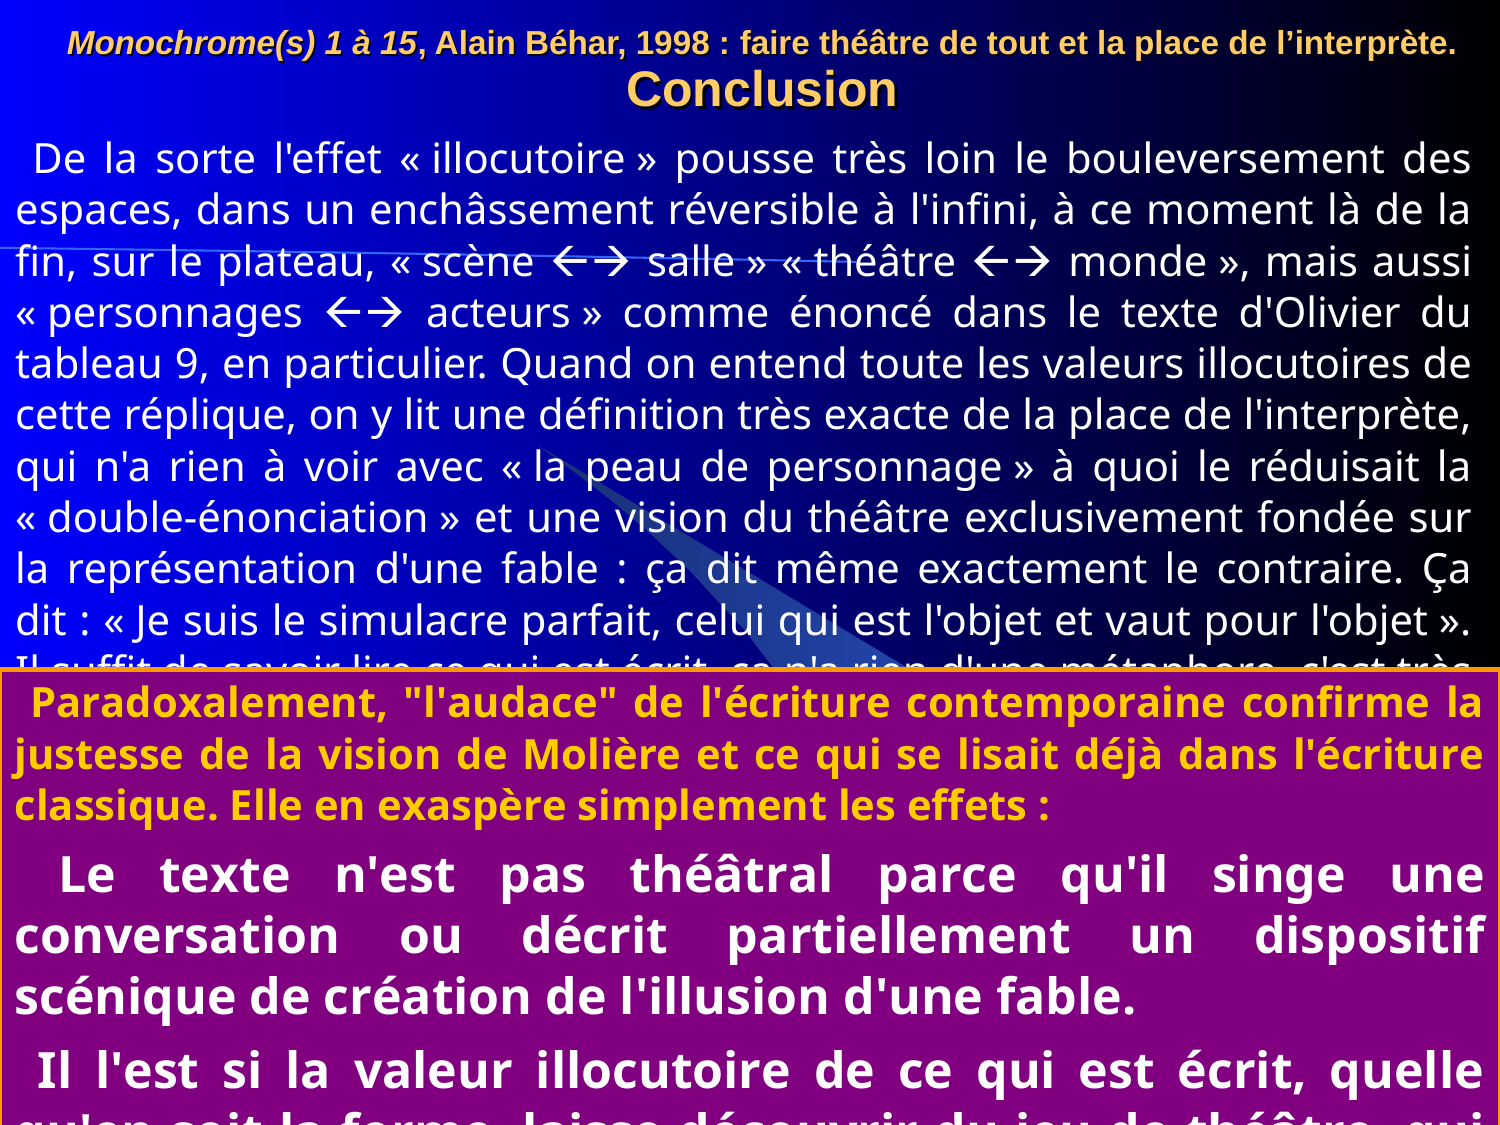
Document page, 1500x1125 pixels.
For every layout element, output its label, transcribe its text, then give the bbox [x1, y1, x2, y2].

text_box Paradoxalement, "l'audace" de l'écriture contemporaine confirme la justesse de la vision de Molière et ce qui se lisait déjà dans l'écriture classique. Elle en exaspère simplement les effets : Le texte n'est pas théâtral parce qu'il singe une conversation ou décrit partiellement un dispositif scénique de création de l'illusion d'une fable. Il l'est si la valeur illocutoire de ce qui est écrit, quelle qu'en soit la forme, laisse découvrir du jeu de théâtre, qui s'affirme d'autant plus spectaculaire qu'il est acte du monde, qui se dit tel en permettant que se joue des propositions émises et reçues en « théâtre dans le théâtre ». [0, 669, 1500, 1125]
subtitle De la sorte l'effet « illocutoire » pousse très loin le bouleversement des espaces, dans un enchâssement réversible à l'infini, à ce moment là de la fin, sur le plateau, « scène  salle » « théâtre  monde », mais aussi « personnages  acteurs » comme énoncé dans le texte d'Olivier du tableau 9, en particulier. Quand on entend toute les valeurs illocutoires de cette réplique, on y lit une définition très exacte de la place de l'interprète, qui n'a rien à voir avec « la peau de personnage » à quoi le réduisait la « double-énonciation » et une vision du théâtre exclusivement fondée sur la représentation d'une fable : ça dit même exactement le contraire. Ça dit : « Je suis le simulacre parfait, celui qui est l'objet et vaut pour l'objet ». Il suffit de savoir lire ce qui est écrit, ça n'a rien d'une métaphore, c'est très concret : « Ça ne me contient pas. Je contiens ça, l'usage et les rabes. J'expose aussi l'exposition. Je suis l'exposition », c'est à dire : « J'expose le théâtre, je fais le théâtre, je suis le théâtre, je suis tout le théâtre. » [0, 125, 1488, 669]
title Monochrome(s) 1 à 15, Alain Béhar, 1998 : faire théâtre de tout et la place de l’interprète. Conclusion [0, 0, 1500, 125]
